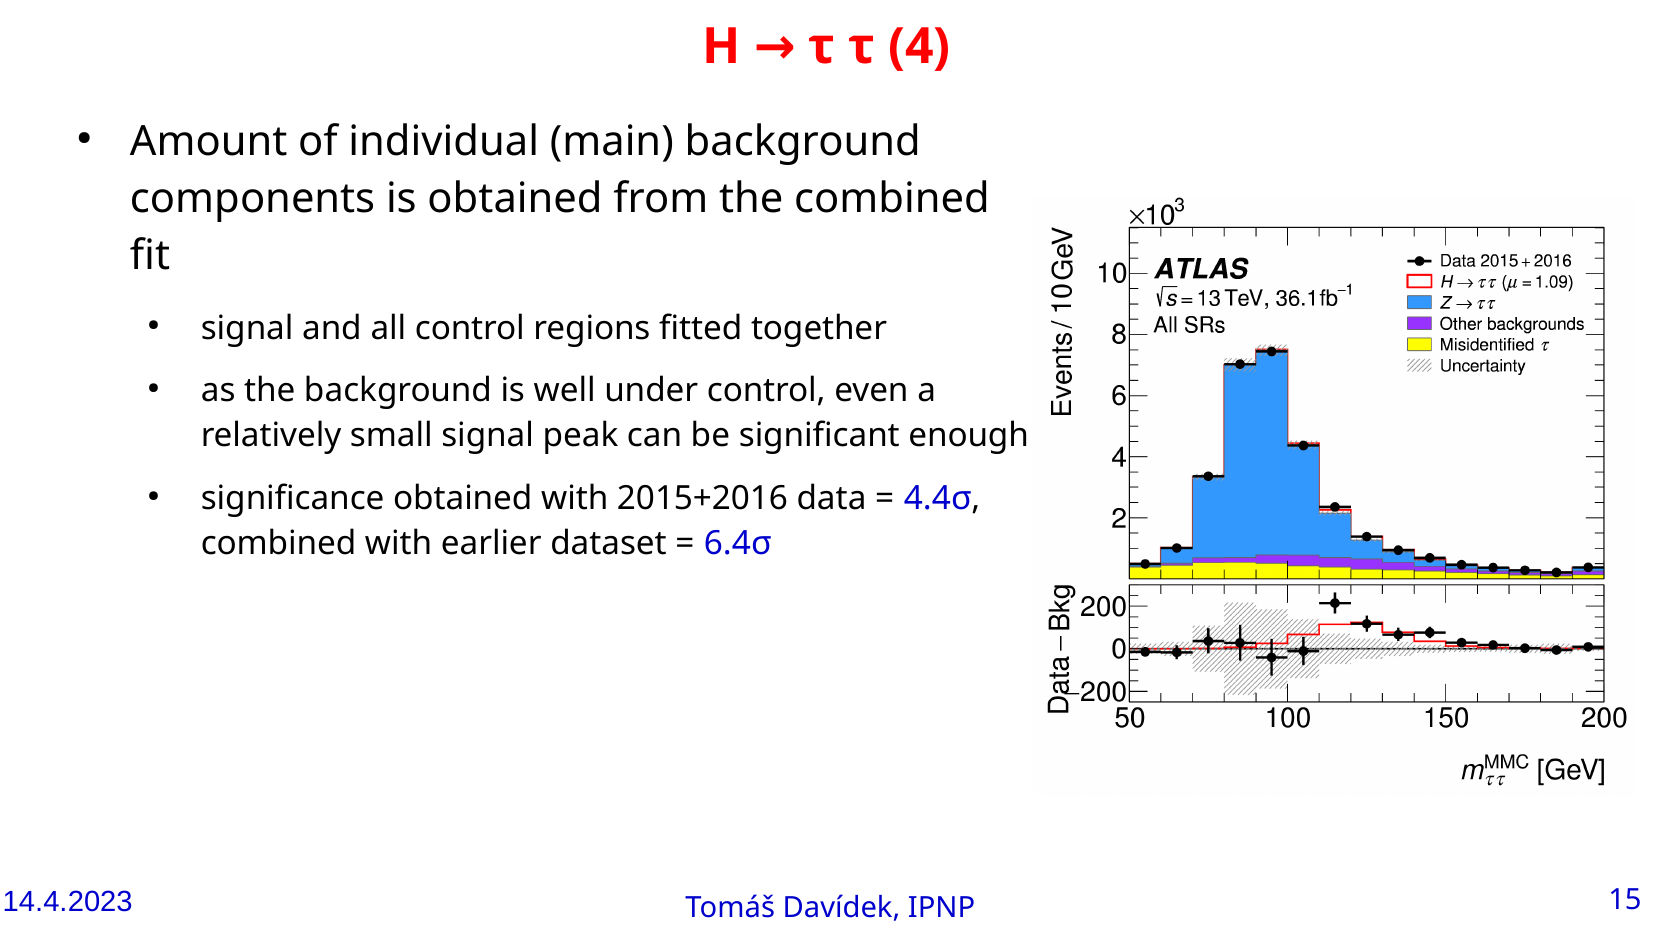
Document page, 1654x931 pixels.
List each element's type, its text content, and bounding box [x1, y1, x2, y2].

list Amount of individual (main) background components is obtained from the combined fit signal and all control regions fitted together as the background is well under control, even a relatively small signal peak can be significant enough significance obtained with 2015+2016 data = 4.4σ, combined with earlier dataset = 6.4σ [59, 110, 1034, 827]
picture [1033, 197, 1634, 798]
title H → τ τ (4) [82, 0, 1571, 89]
